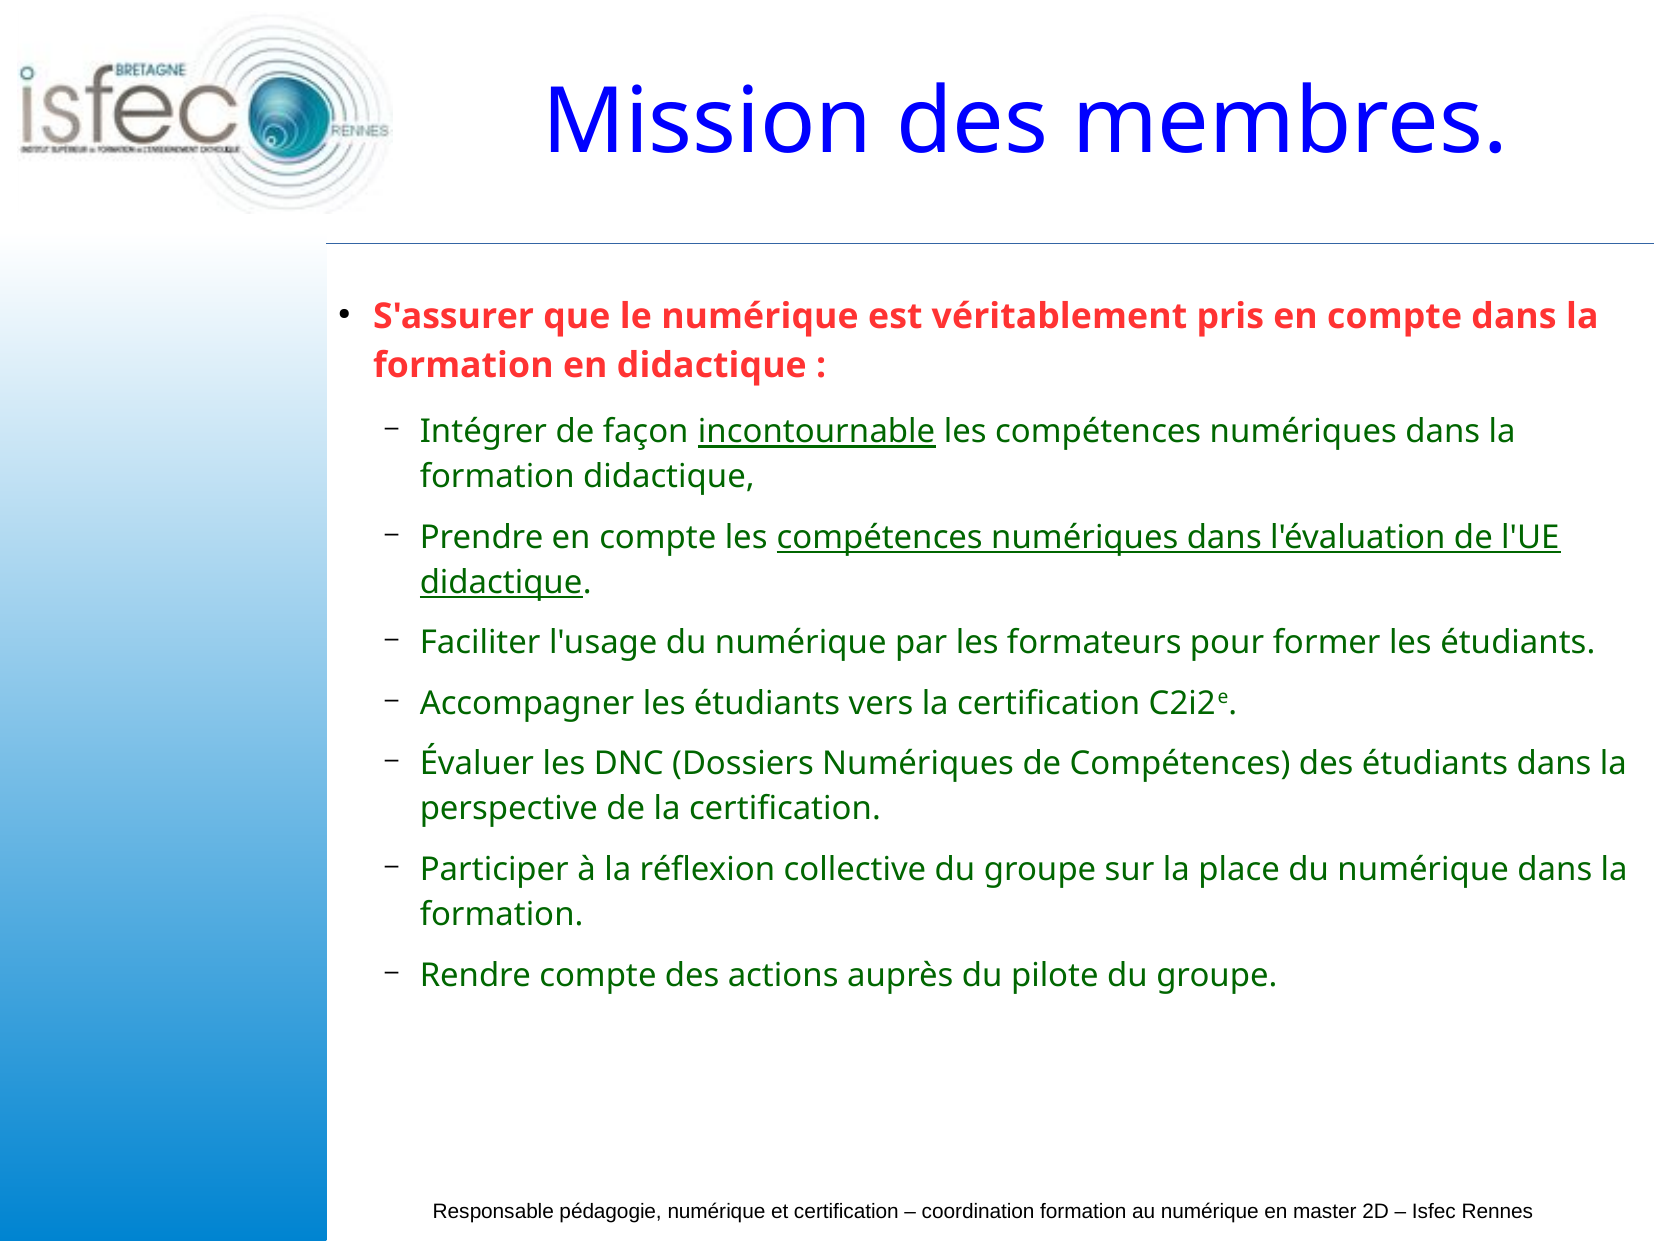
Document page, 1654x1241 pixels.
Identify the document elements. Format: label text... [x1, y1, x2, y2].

list S'assurer que le numérique est véritablement pris en compte dans la formation en didactique : Intégrer de façon incontournable les compétences numériques dans la formation didactique, Prendre en compte les compétences numériques dans l'évaluation de l'UE didactique. Faciliter l'usage du numérique par les formateurs pour former les étudiants. Accompagner les étudiants vers la certification C2i2e. Évaluer les DNC (Dossiers Numériques de Compétences) des étudiants dans la perspective de la certification. Participer à la réflexion collective du groupe sur la place du numérique dans la formation. Rendre compte des actions auprès du pilote du groupe. [326, 290, 1641, 1010]
title Mission des membres. [427, 13, 1624, 221]
picture [17, 11, 393, 214]
